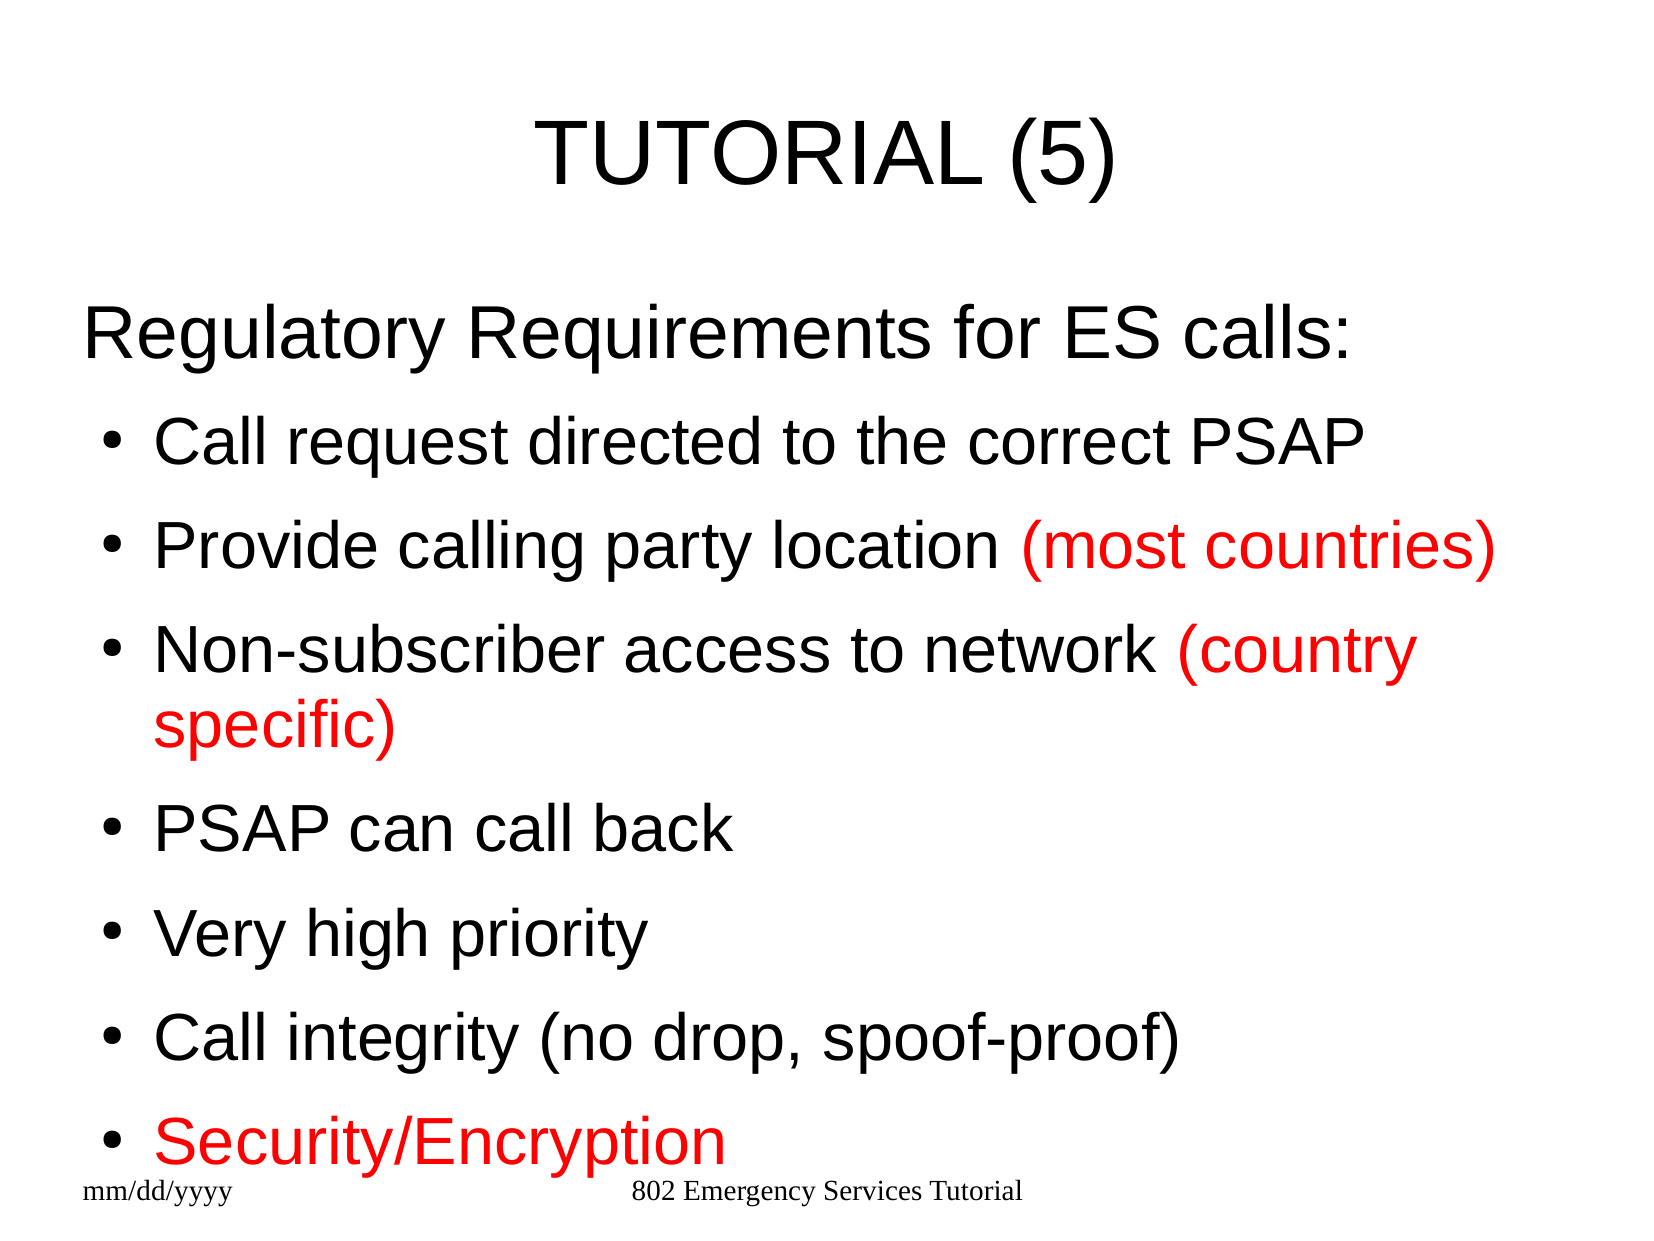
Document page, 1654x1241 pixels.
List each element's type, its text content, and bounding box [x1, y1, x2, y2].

list Regulatory Requirements for ES calls: Call request directed to the correct PSAP Provide calling party location (most countries) Non-subscriber access to network (country specific) PSAP can call back Very high priority Call integrity (no drop, spoof-proof) Security/Encryption [82, 290, 1571, 1178]
title TUTORIAL (5) [82, 49, 1571, 257]
